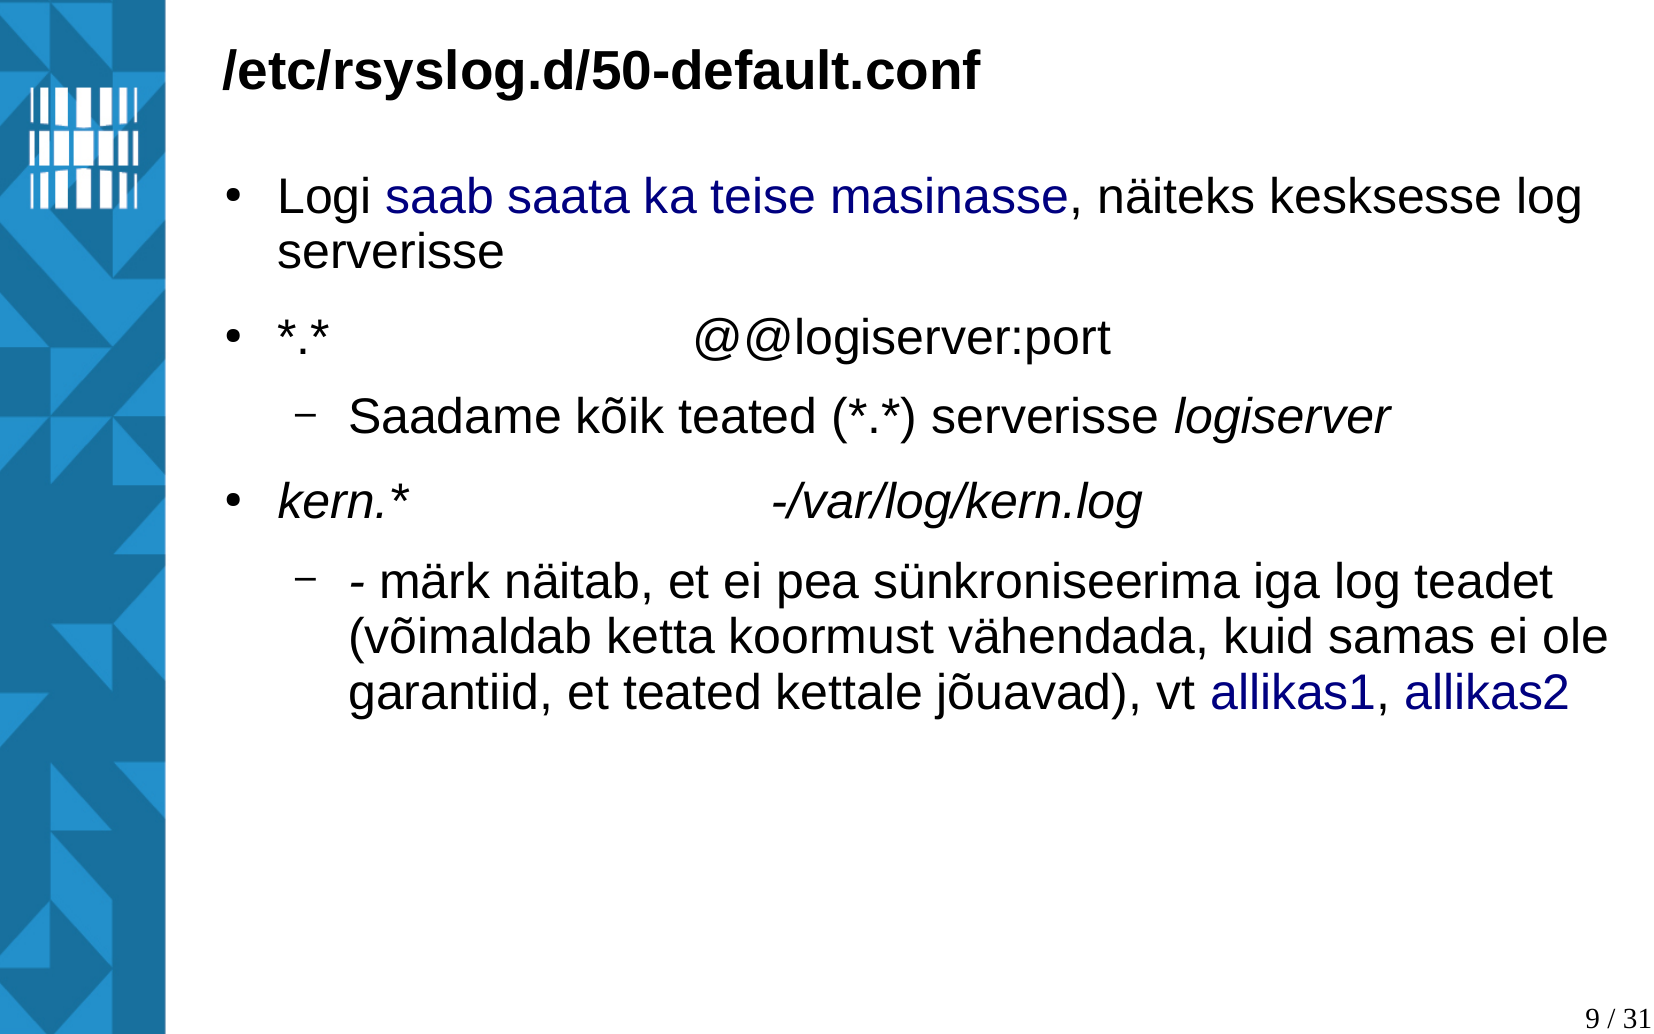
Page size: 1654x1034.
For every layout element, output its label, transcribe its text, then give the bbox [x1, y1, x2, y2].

list Logi saab saata ka teise masinasse, näiteks kesksesse log serverisse *.* @@logiserver:port Saadame kõik teated (*.*) serverisse logiserver kern.* -/var/log/kern.log - märk näitab, et ei pea sünkroniseerima iga log teadet (võimaldab ketta koormust vähendada, kuid samas ei ole garantiid, et teated kettale jõuavad), vt allikas1, allikas2 [206, 168, 1625, 886]
title /etc/rsyslog.d/50-default.conf [222, 29, 1518, 113]
